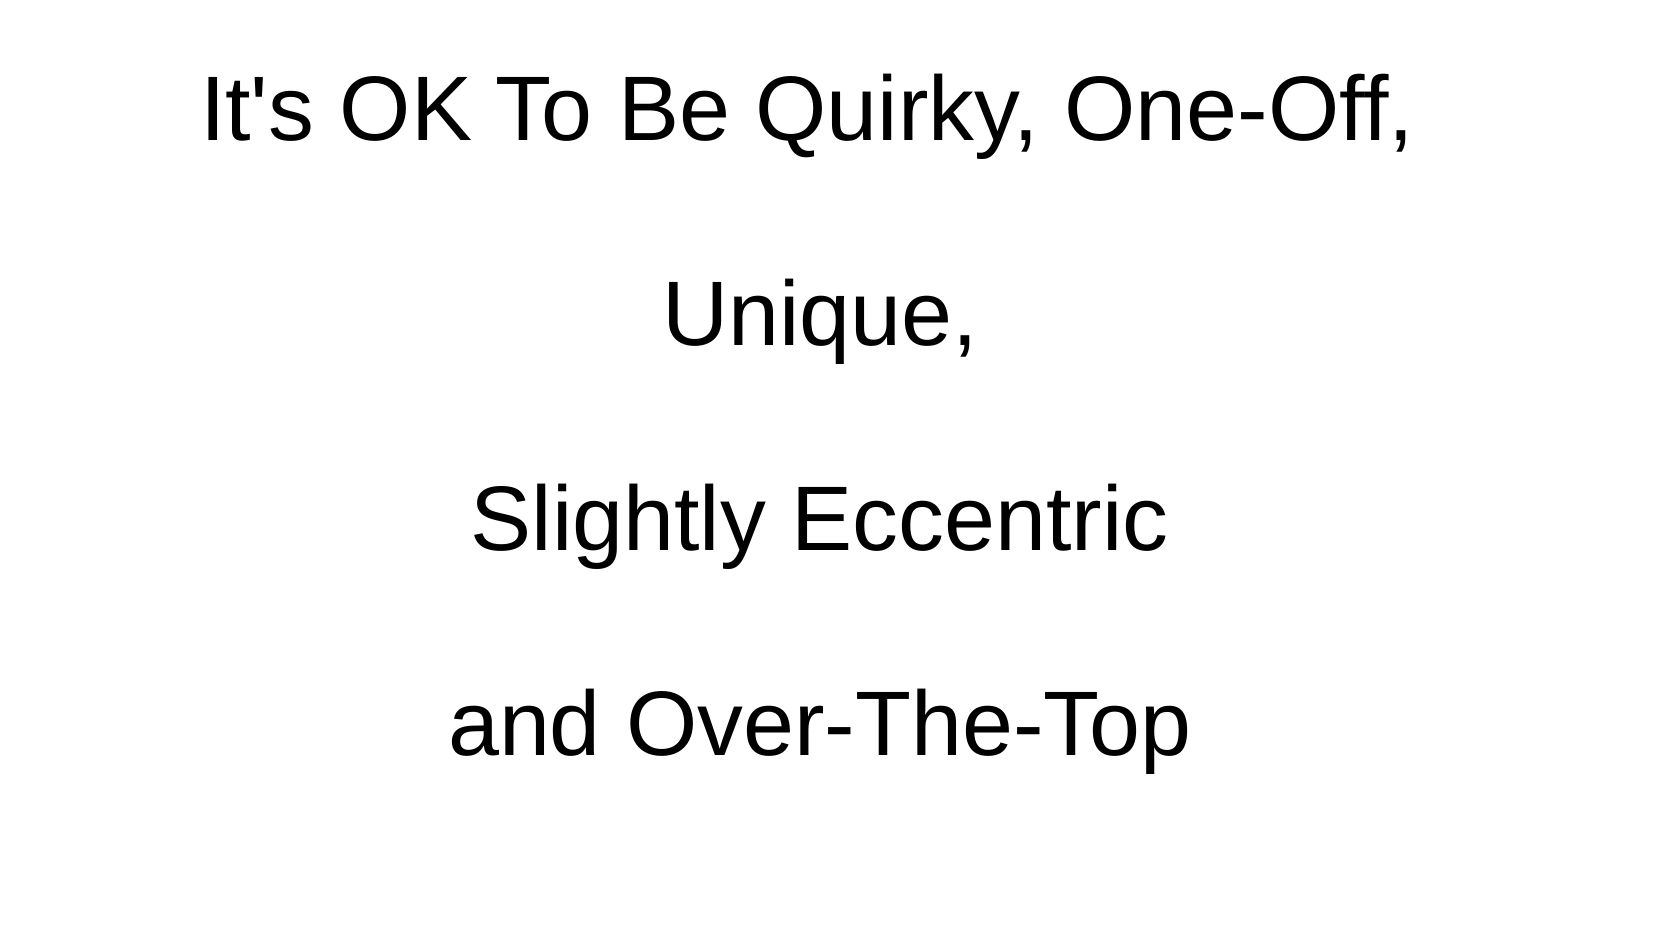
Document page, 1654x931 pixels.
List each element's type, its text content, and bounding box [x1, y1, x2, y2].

title It's OK To Be Quirky, One-Off, Unique, Slightly Eccentric and Over-The-Top [76, 57, 1565, 775]
